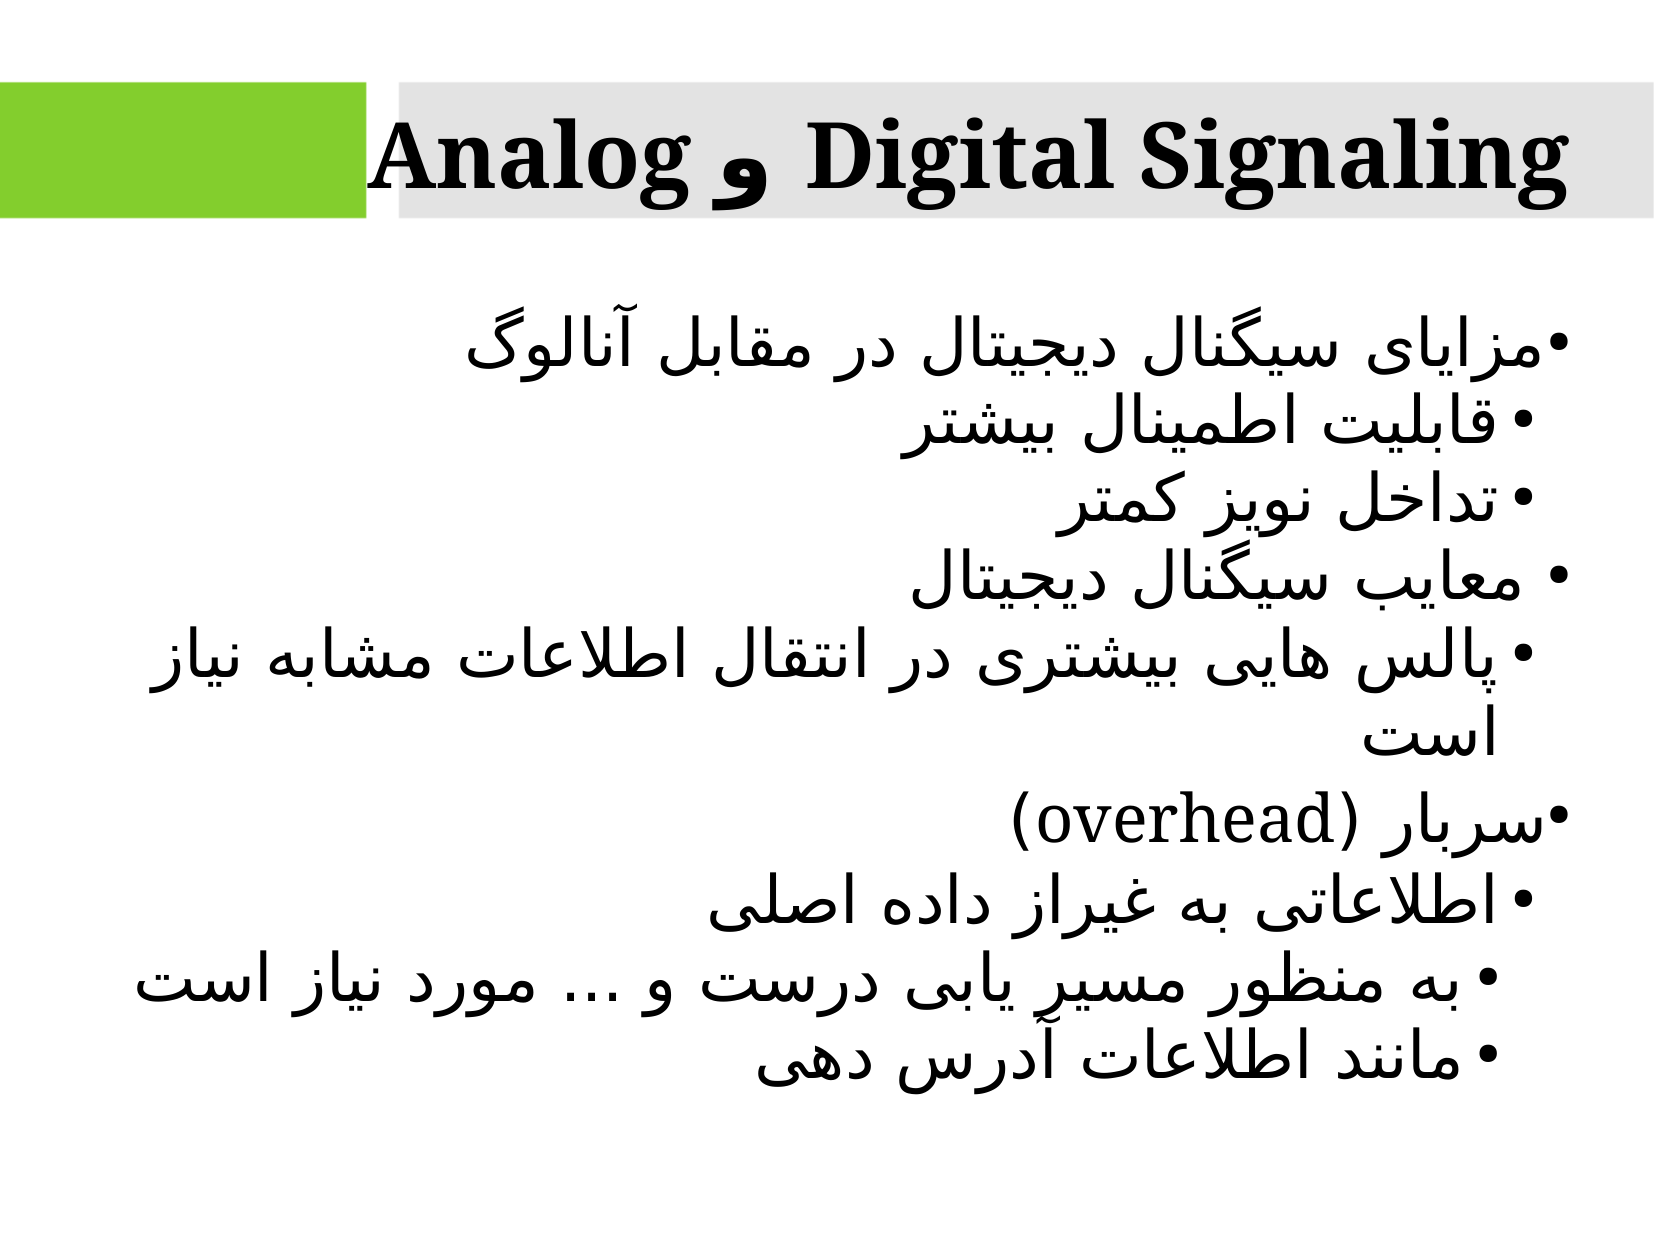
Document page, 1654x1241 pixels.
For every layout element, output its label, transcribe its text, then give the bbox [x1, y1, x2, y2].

picture [0, 0, 1654, 1241]
title Analog و Digital Signaling [82, 49, 1571, 248]
subtitle مزایای سیگنال دیجیتال در مقابل آنالوگ قابلیت اطمینال بیشتر تداخل نویز کمتر معایب سیگنال دیجیتال پالس هایی بیشتری در انتقال اطلاعات مشابه نیاز است سربار (overhead) اطلاعاتی به غیراز داده اصلی به منظور مسیر یابی درست و ... مورد نیاز است مانند اطلاعات آدرس دهی [82, 248, 1571, 1151]
